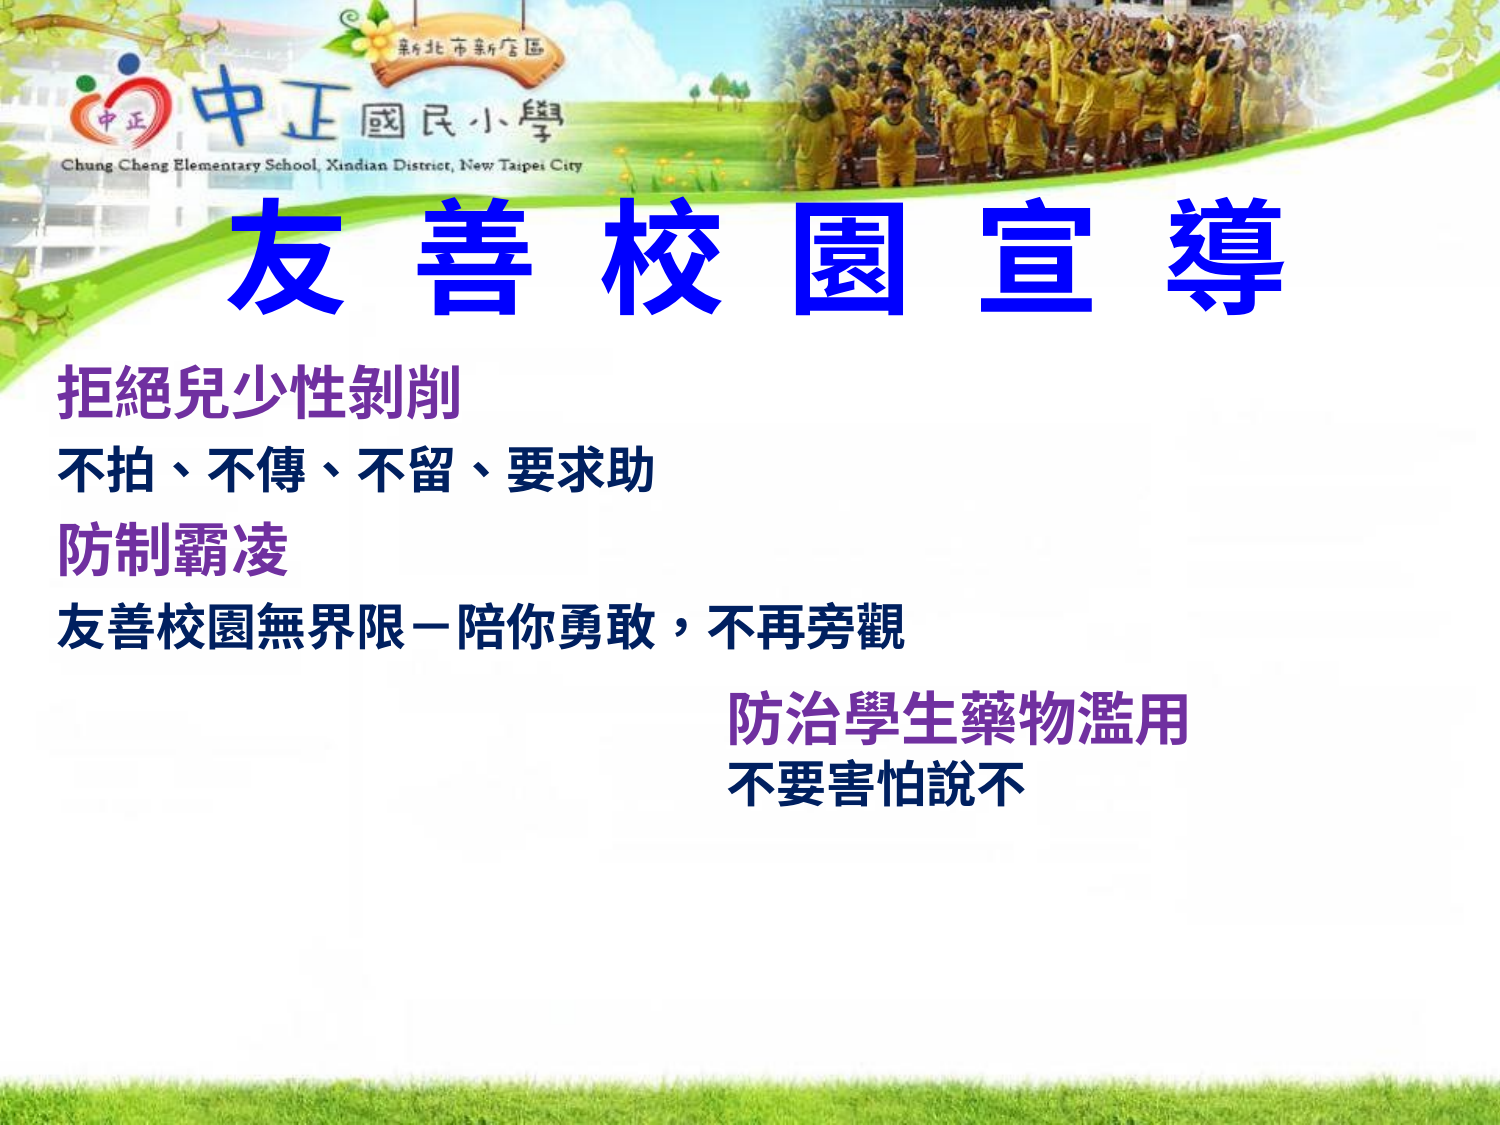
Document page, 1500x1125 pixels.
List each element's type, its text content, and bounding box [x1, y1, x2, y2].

text_box 防治學生藥物濫用 不要害怕說不 [711, 674, 1214, 867]
list 拒絕兒少性剝削 不拍、不傳、不留、要求助 防制霸凌 友善校園無界限－陪你勇敢，不再旁觀 [41, 348, 929, 846]
title 友 善 校 園 宣 導 [63, 160, 1448, 349]
